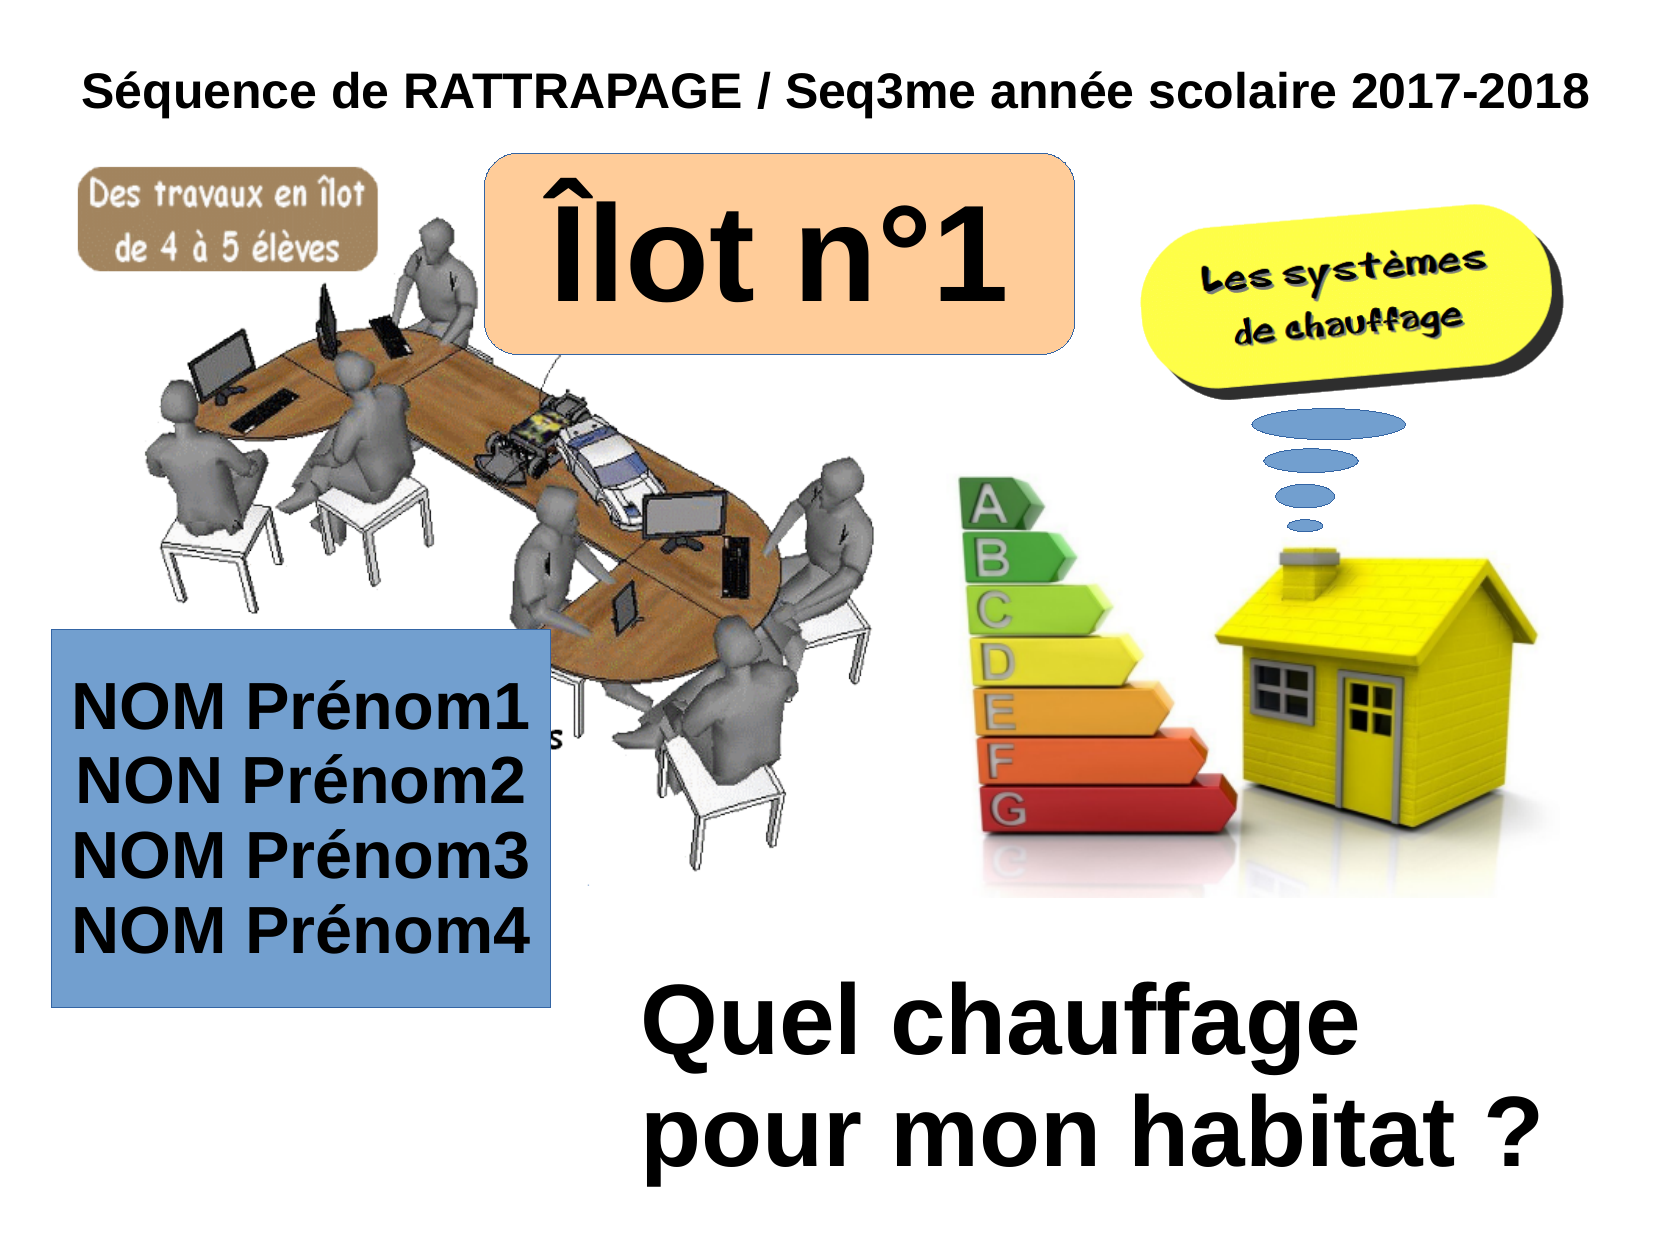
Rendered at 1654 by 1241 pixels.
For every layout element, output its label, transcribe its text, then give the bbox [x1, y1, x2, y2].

text_box [1263, 448, 1359, 473]
text_box [1251, 408, 1406, 440]
text_box NOM Prénom1 NON Prénom2 NOM Prénom3 NOM Prénom4 [51, 629, 551, 1008]
text_box Îlot n°1 [484, 153, 1075, 355]
picture [67, 153, 1560, 898]
picture [1133, 177, 1583, 409]
text_box [1275, 484, 1335, 508]
text_box Quel chauffage pour mon habitat ? [625, 956, 1607, 1195]
text_box Séquence de RATTRAPAGE / Seq3me année scolaire 2017-2018 [67, 56, 1615, 127]
text_box [1287, 519, 1323, 532]
